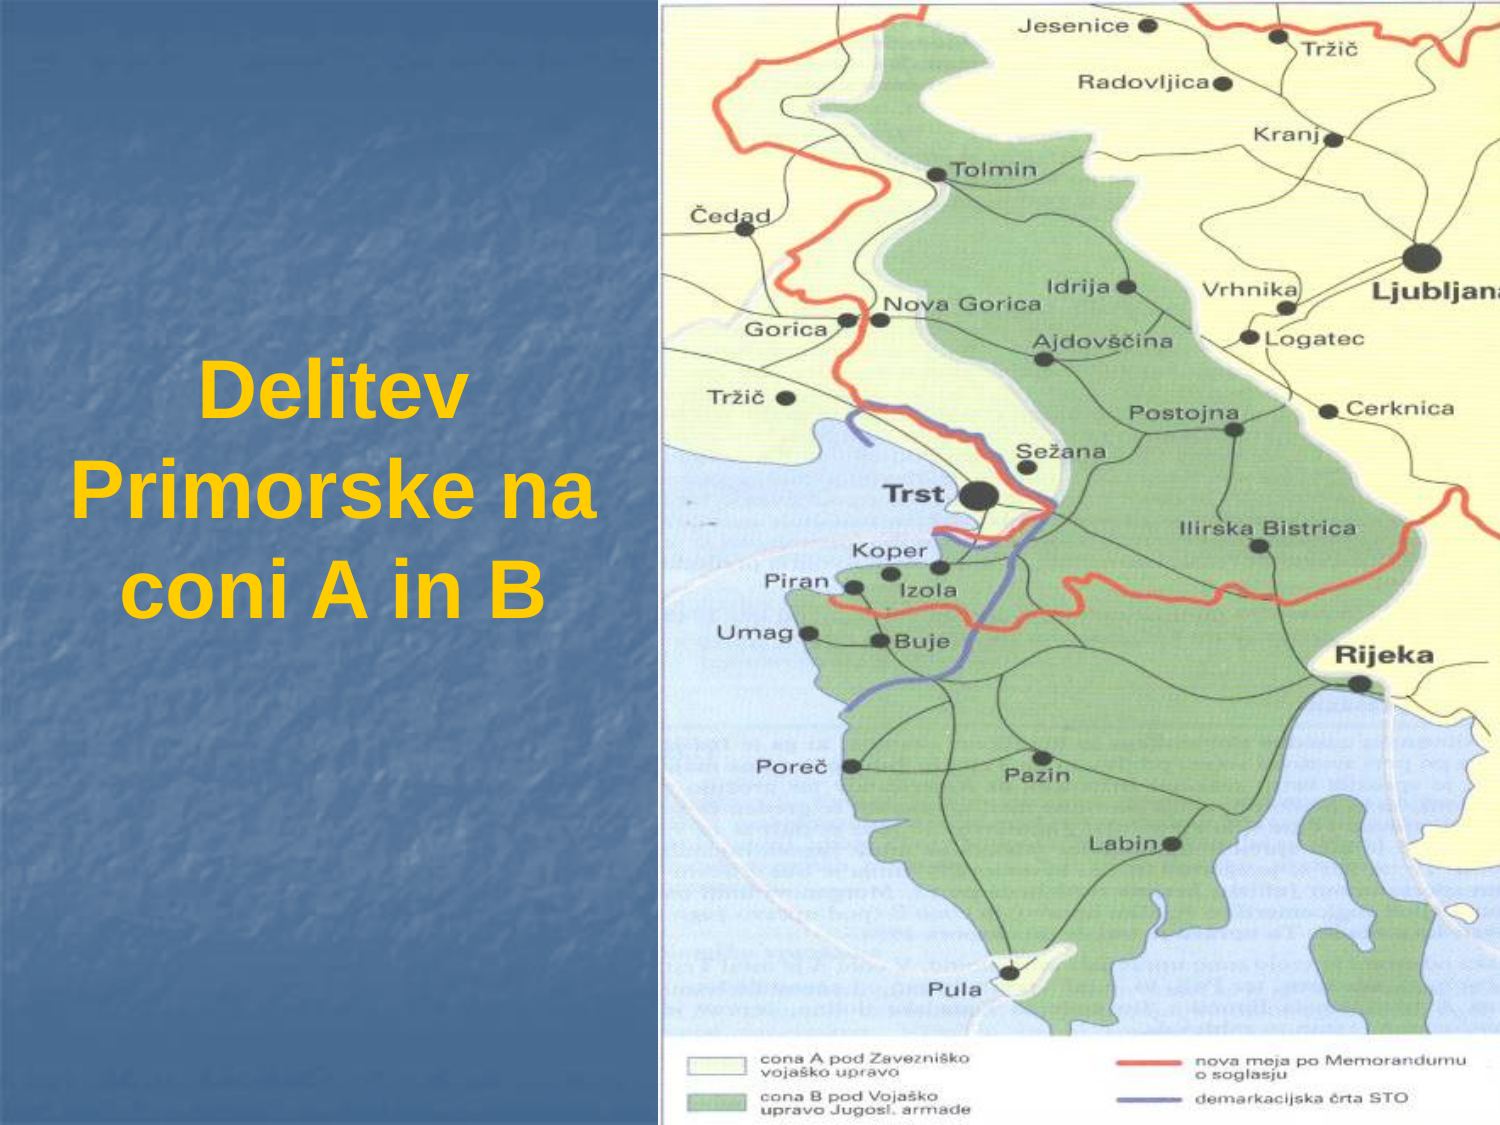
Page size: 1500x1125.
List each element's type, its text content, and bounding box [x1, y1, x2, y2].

title Delitev Primorske na coni A in B [37, 312, 630, 659]
picture [0, 0, 1500, 1125]
